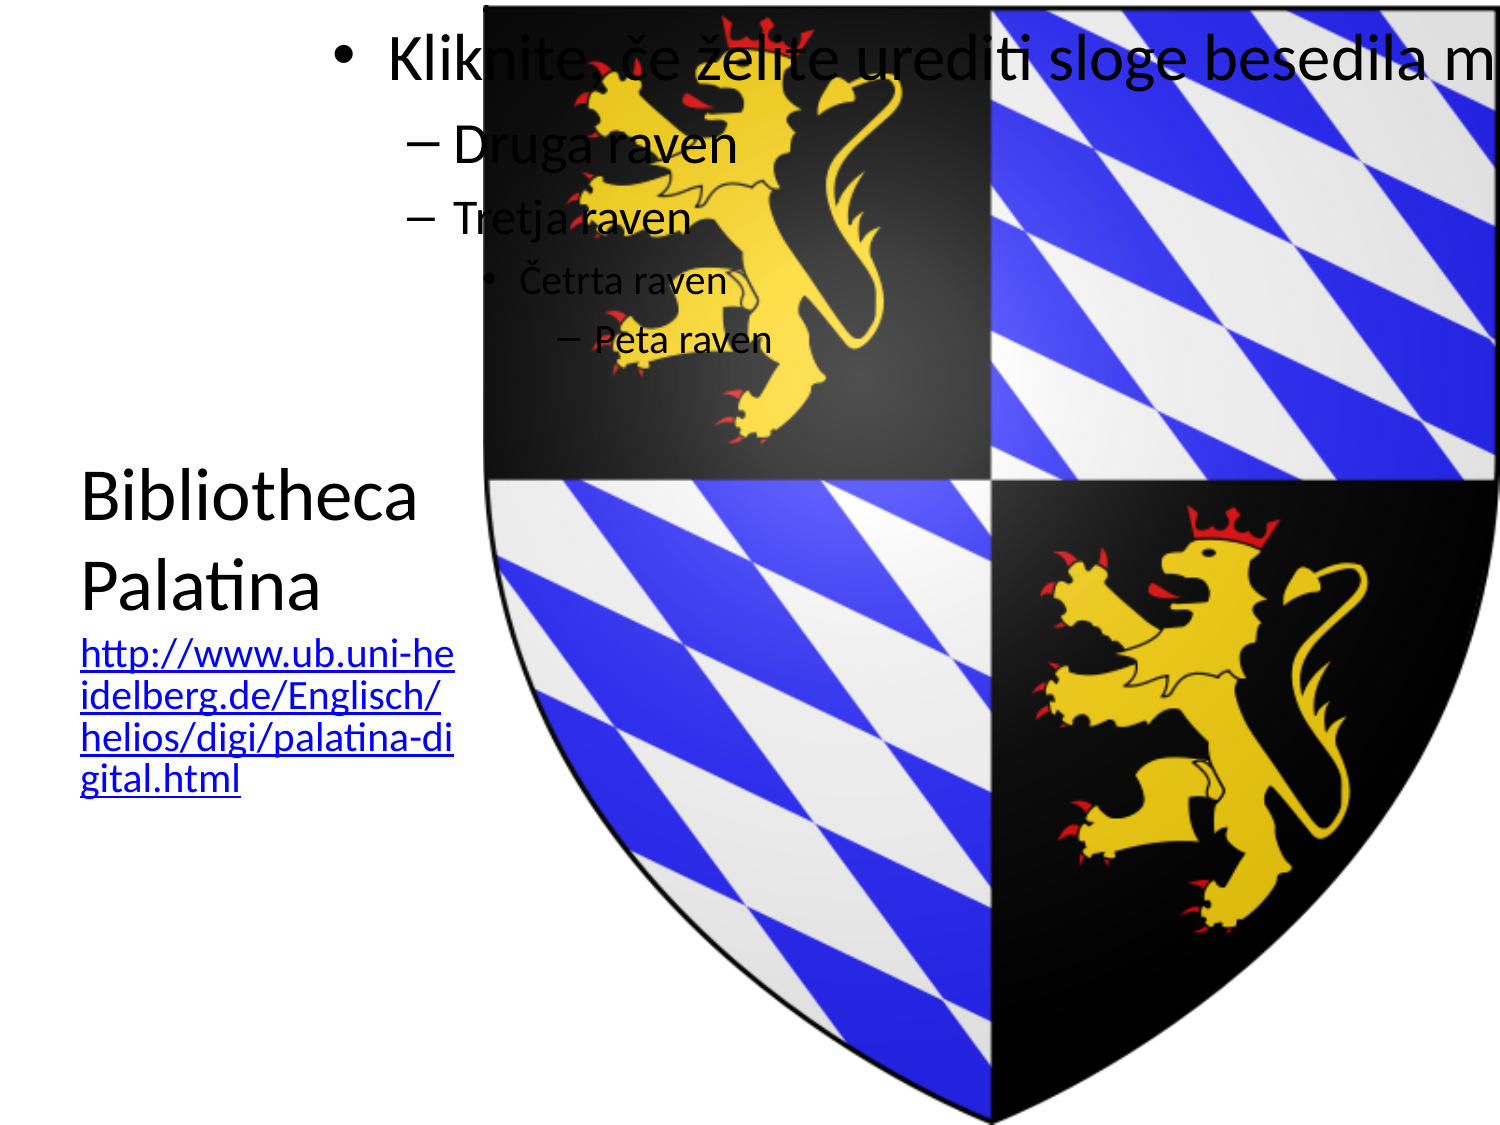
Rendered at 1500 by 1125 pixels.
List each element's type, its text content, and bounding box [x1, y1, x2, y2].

picture [483, 5, 1500, 1125]
title Bibliotheca Palatina http://www.ub.uni-heidelberg.de/Englisch/helios/digi/palatina-digital.html [64, 243, 471, 879]
